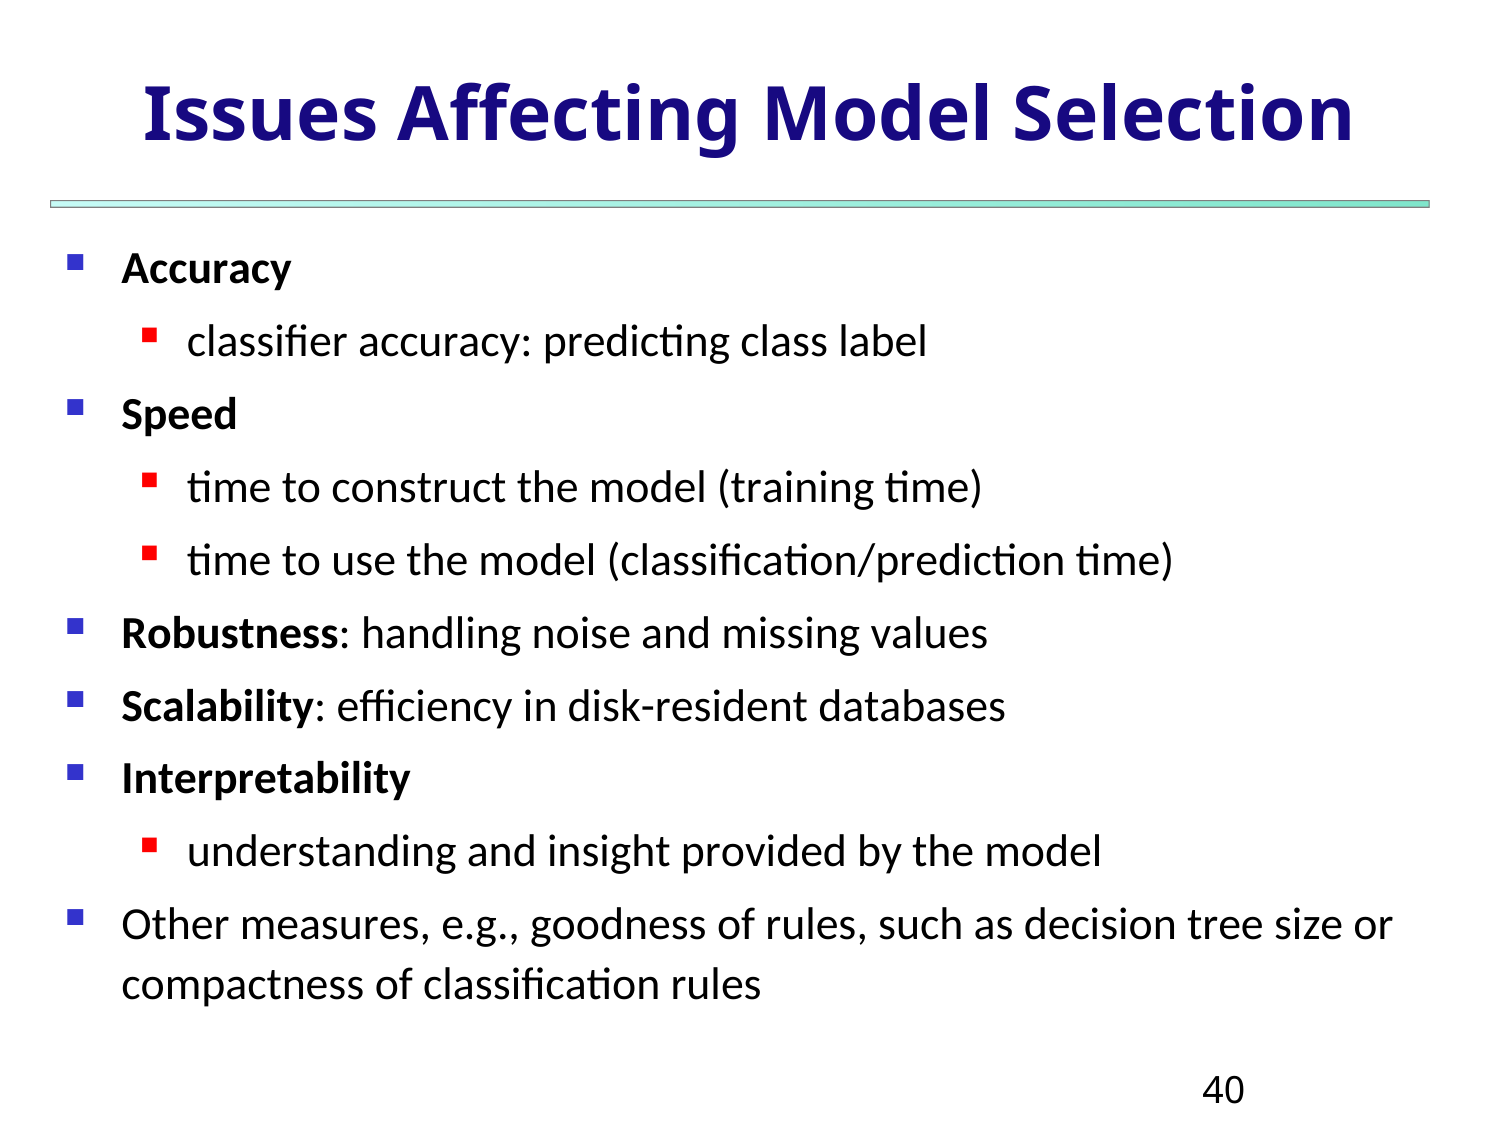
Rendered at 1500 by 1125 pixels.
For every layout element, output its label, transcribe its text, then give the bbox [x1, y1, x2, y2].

list Accuracy classifier accuracy: predicting class label Speed time to construct the model (training time) time to use the model (classification/prediction time) Robustness: handling noise and missing values Scalability: efficiency in disk-resident databases Interpretability understanding and insight provided by the model Other measures, e.g., goodness of rules, such as decision tree size or compactness of classification rules [50, 224, 1425, 1088]
title Issues Affecting Model Selection [0, 24, 1500, 163]
text_box <number> [1187, 1062, 1500, 1125]
